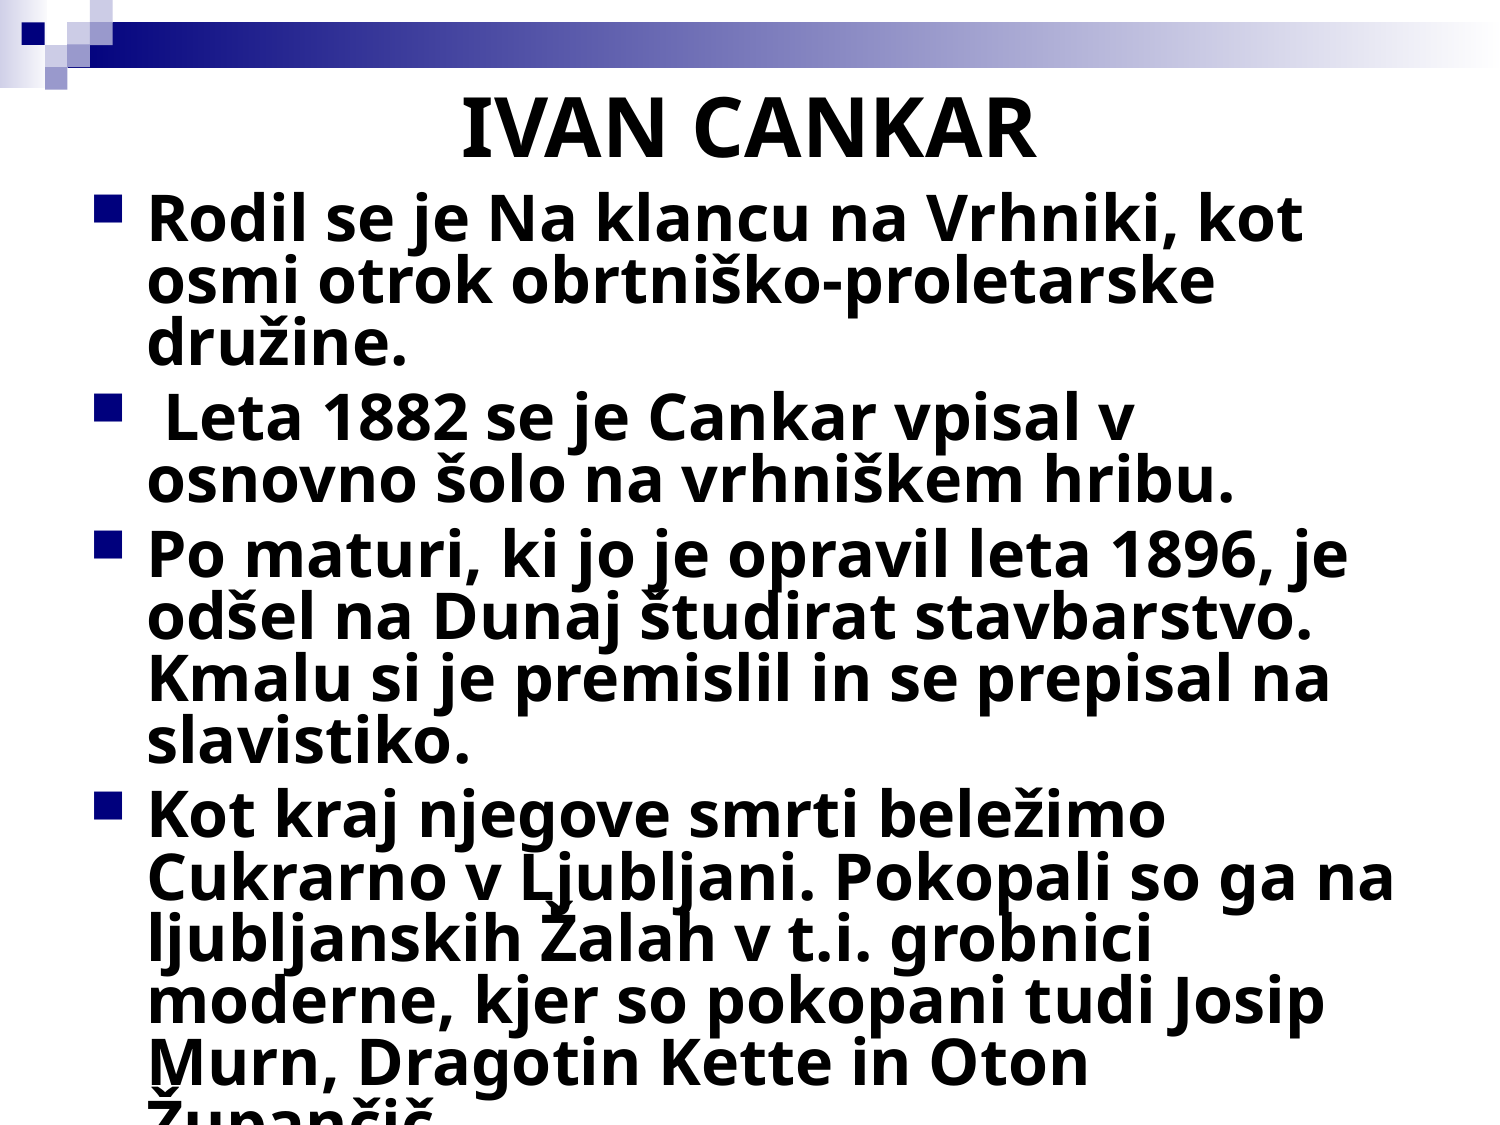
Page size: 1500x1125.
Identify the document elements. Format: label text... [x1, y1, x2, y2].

list Rodil se je Na klancu na Vrhniki, kot osmi otrok obrtniško-proletarske družine. Leta 1882 se je Cankar vpisal v osnovno šolo na vrhniškem hribu. Po maturi, ki jo je opravil leta 1896, je odšel na Dunaj študirat stavbarstvo. Kmalu si je premislil in se prepisal na slavistiko. Kot kraj njegove smrti beležimo Cukrarno v Ljubljani. Pokopali so ga na ljubljanskih Žalah v t.i. grobnici moderne, kjer so pokopani tudi Josip Murn, Dragotin Kette in Oton Župančič. [75, 184, 1425, 1071]
title IVAN CANKAR [75, 75, 1425, 173]
